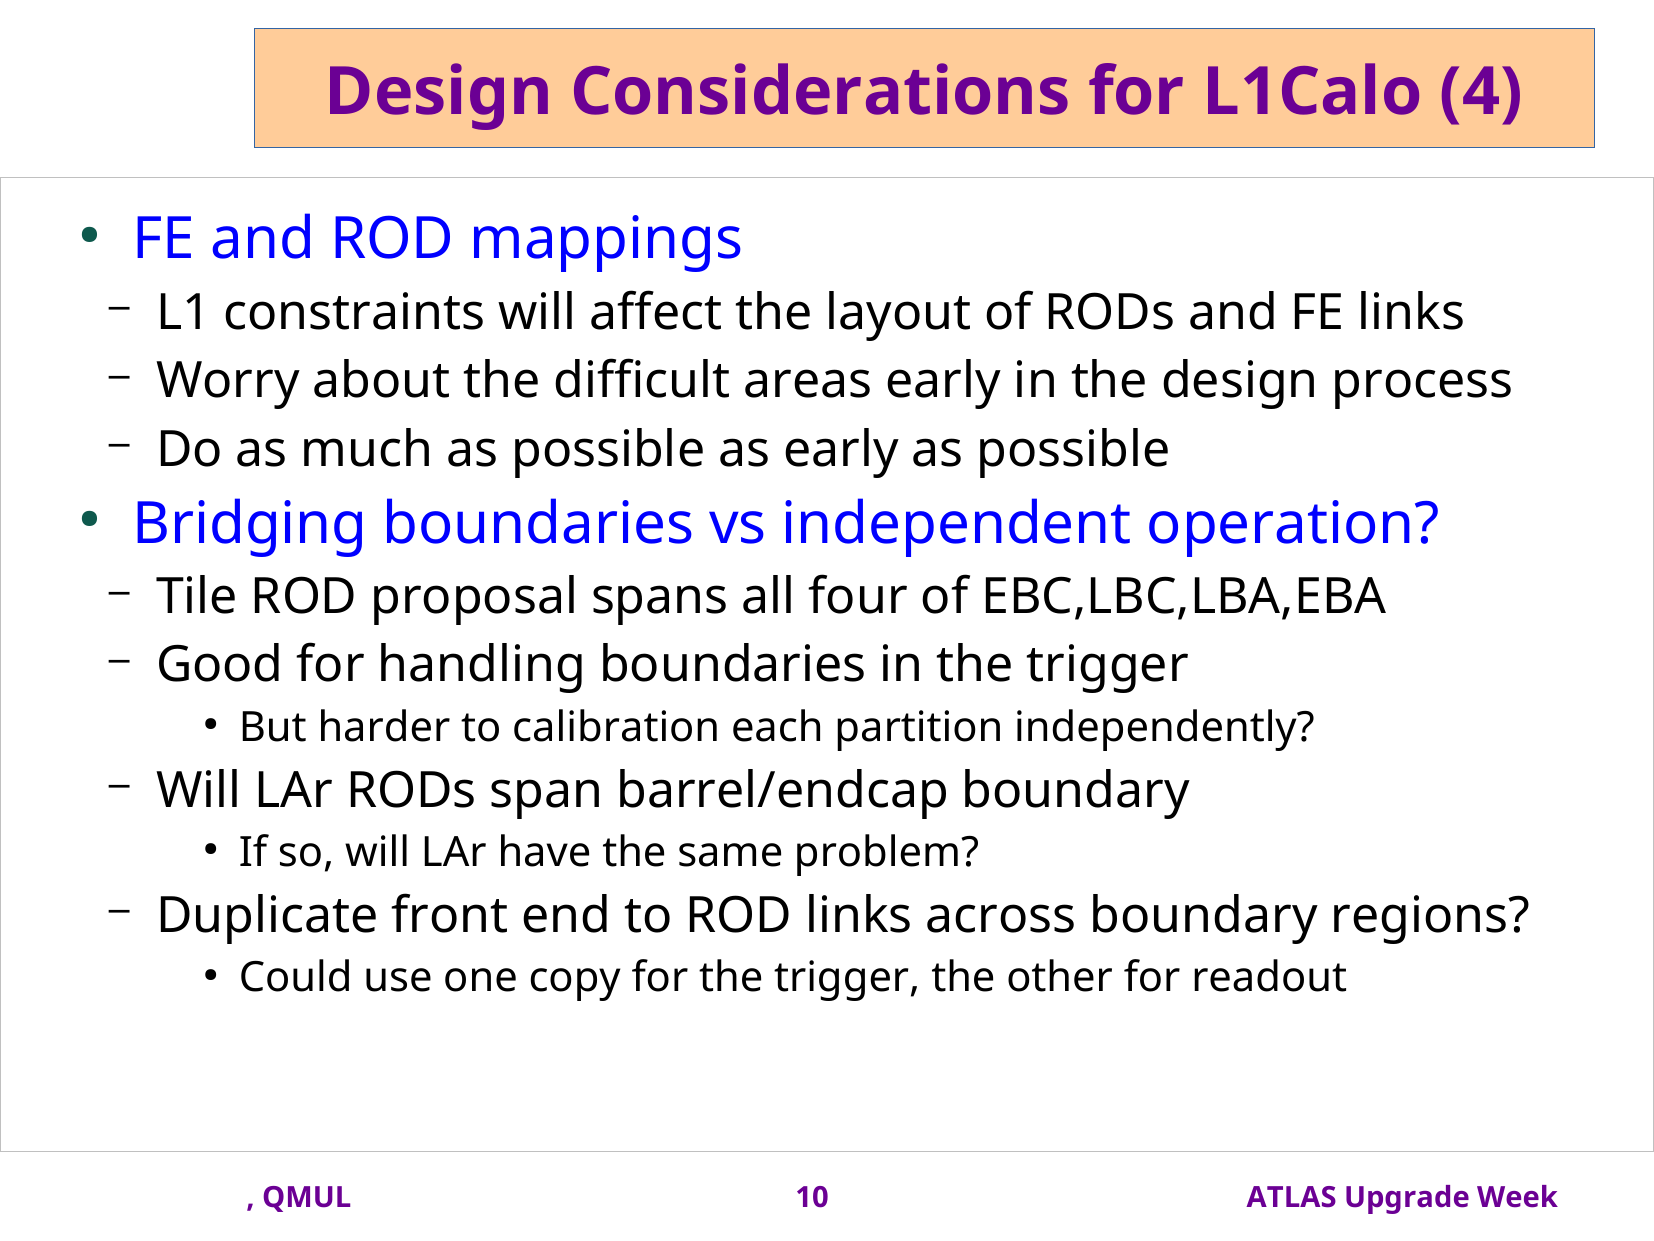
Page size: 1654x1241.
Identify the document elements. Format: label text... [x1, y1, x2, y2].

title Design Considerations for L1Calo (4) [254, 28, 1595, 148]
list FE and ROD mappings L1 constraints will affect the layout of RODs and FE links Worry about the difficult areas early in the design process Do as much as possible as early as possible Bridging boundaries vs independent operation? Tile ROD proposal spans all four of EBC,LBC,LBA,EBA Good for handling boundaries in the trigger But harder to calibration each partition independently? Will LAr RODs span barrel/endcap boundary If so, will LAr have the same problem? Duplicate front end to ROD links across boundary regions? Could use one copy for the trigger, the other for readout [61, 196, 1605, 1117]
